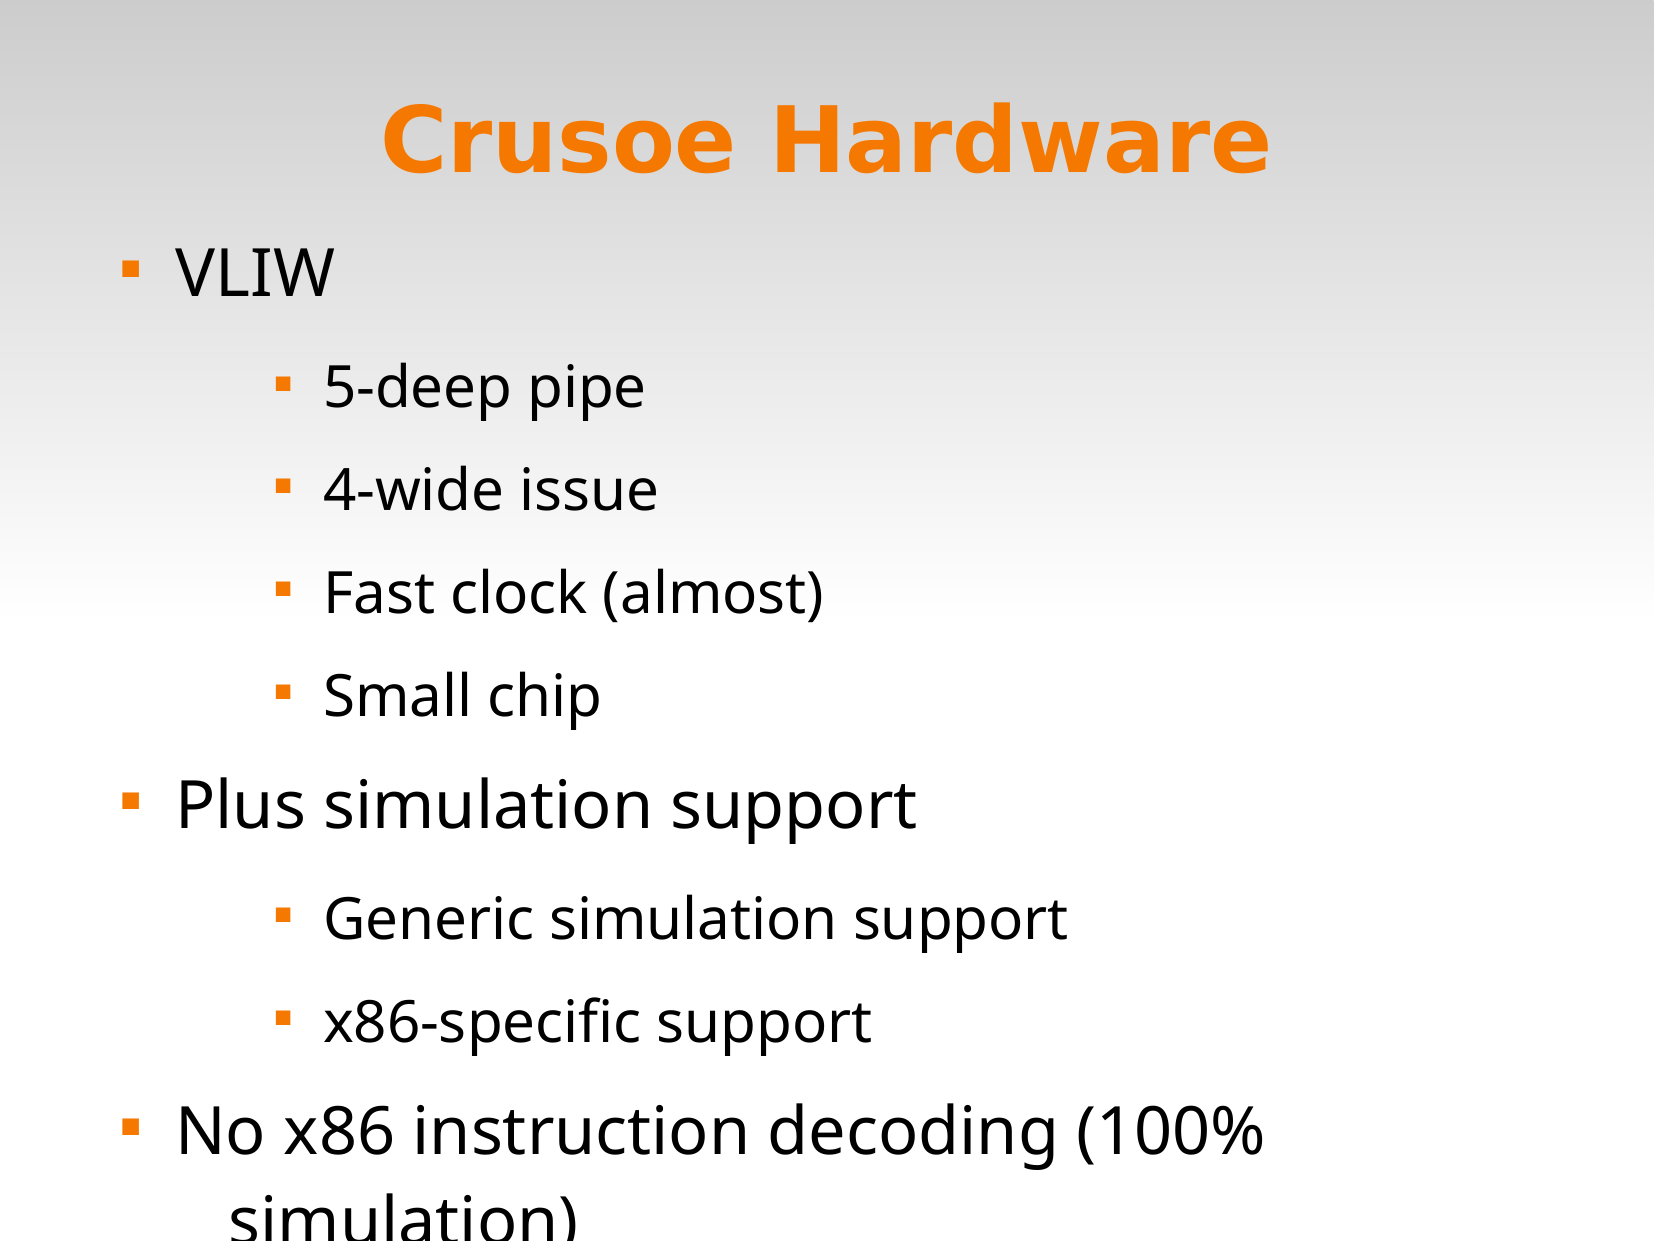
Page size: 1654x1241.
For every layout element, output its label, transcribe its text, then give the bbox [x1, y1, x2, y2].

list VLIW 5-deep pipe 4-wide issue Fast clock (almost) Small chip Plus simulation support Generic simulation support x86-specific support No x86 instruction decoding (100% simulation) [86, 225, 1576, 1086]
title Crusoe Hardware [82, 56, 1571, 226]
